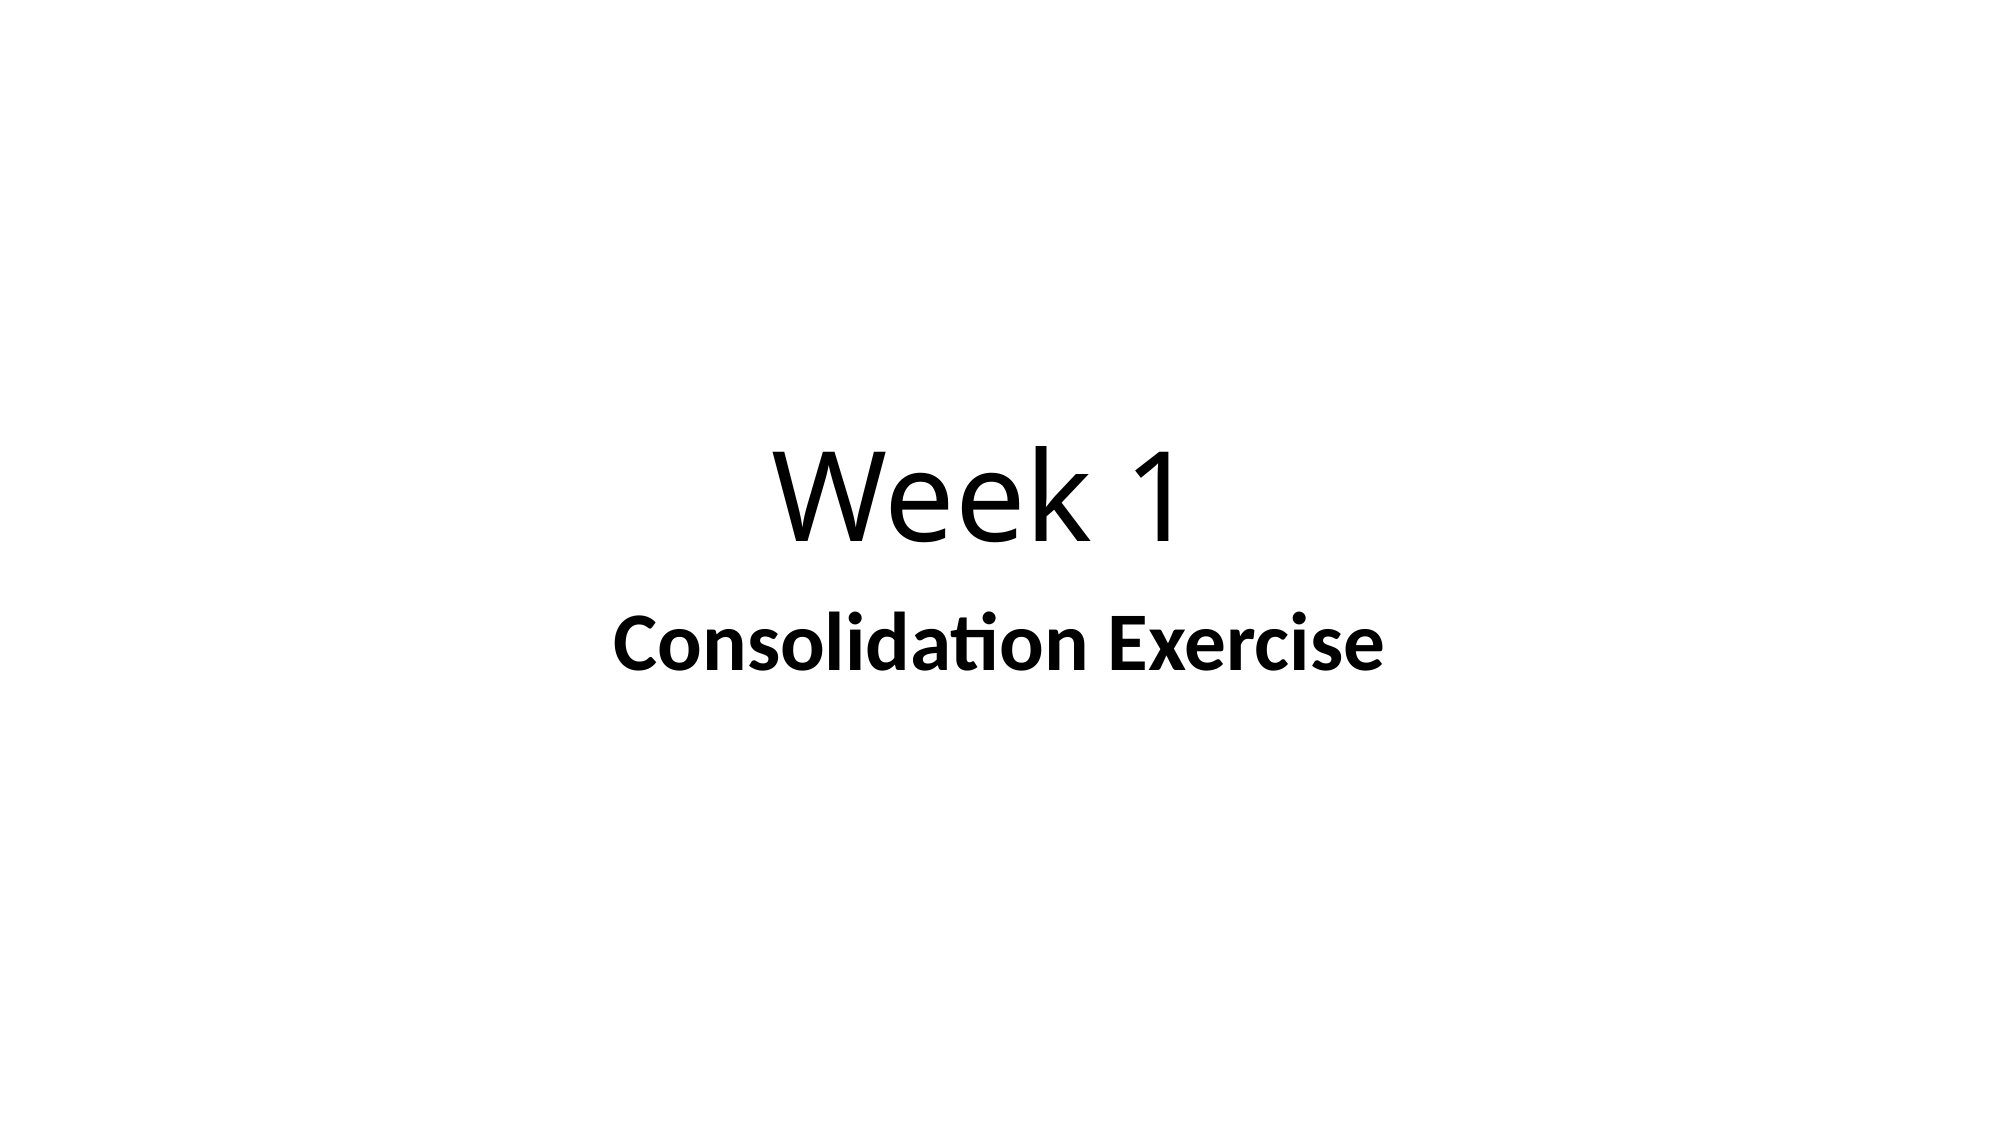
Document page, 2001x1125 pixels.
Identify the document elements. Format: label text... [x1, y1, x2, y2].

title Week 1 [249, 184, 1750, 576]
subtitle Consolidation Exercise [249, 590, 1750, 741]
